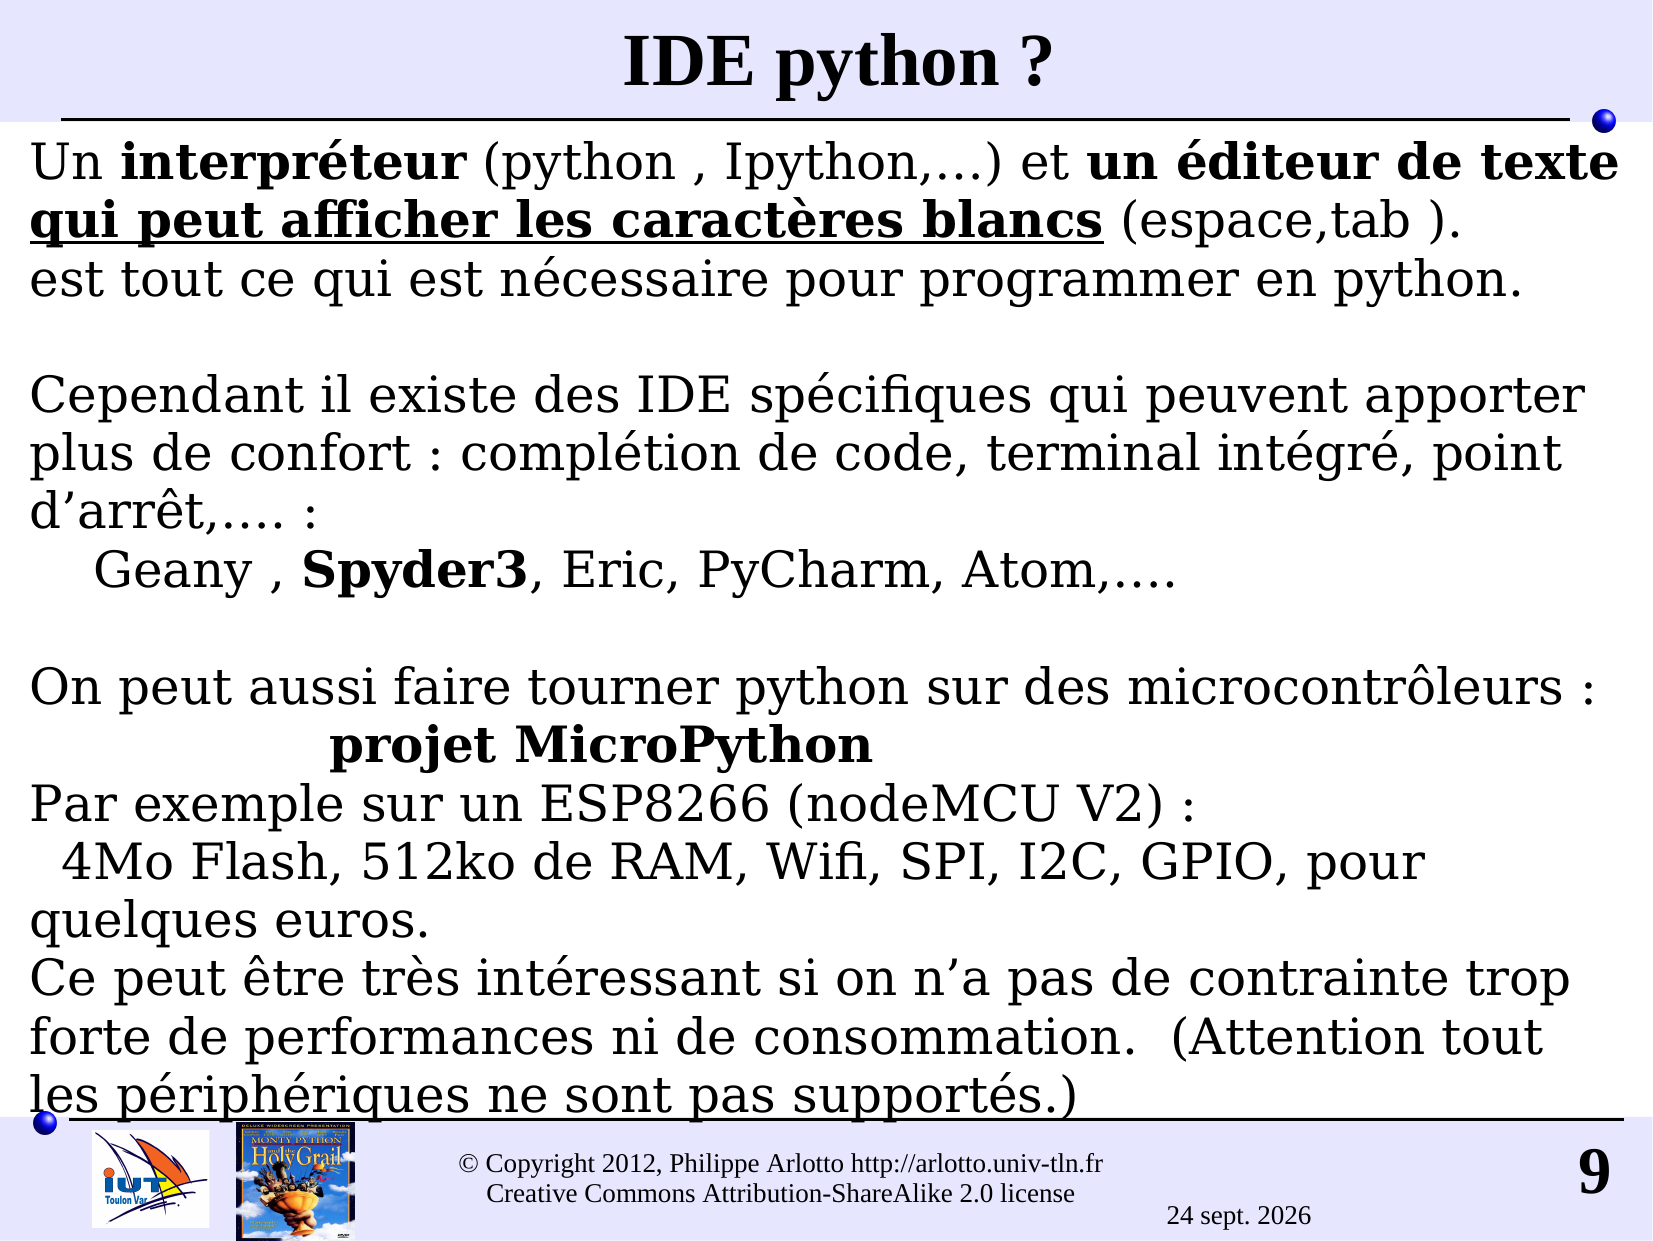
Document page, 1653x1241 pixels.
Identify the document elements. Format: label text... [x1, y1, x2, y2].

title IDE python ? [95, 14, 1585, 107]
picture [236, 1183, 355, 1241]
text_box Un interpréteur (python , Ipython,…) et un éditeur de texte qui peut afficher les caractères blancs (espace,tab ). est tout ce qui est nécessaire pour programmer en python. Cependant il existe des IDE spécifiques qui peuvent apporter plus de confort : complétion de code, terminal intégré, point d’arrêt,…. : Geany , Spyder3, Eric, PyCharm, Atom,…. On peut aussi faire tourner python sur des microcontrôleurs : projet MicroPython Par exemple sur un ESP8266 (nodeMCU V2) : 4Mo Flash, 512ko de RAM, Wifi, SPI, I2C, GPIO, pour quelques euros. Ce peut être très intéressant si on n’a pas de contrainte trop forte de performances ni de consommation. (Attention tout les périphériques ne sont pas supportés.) [29, 132, 1625, 1183]
